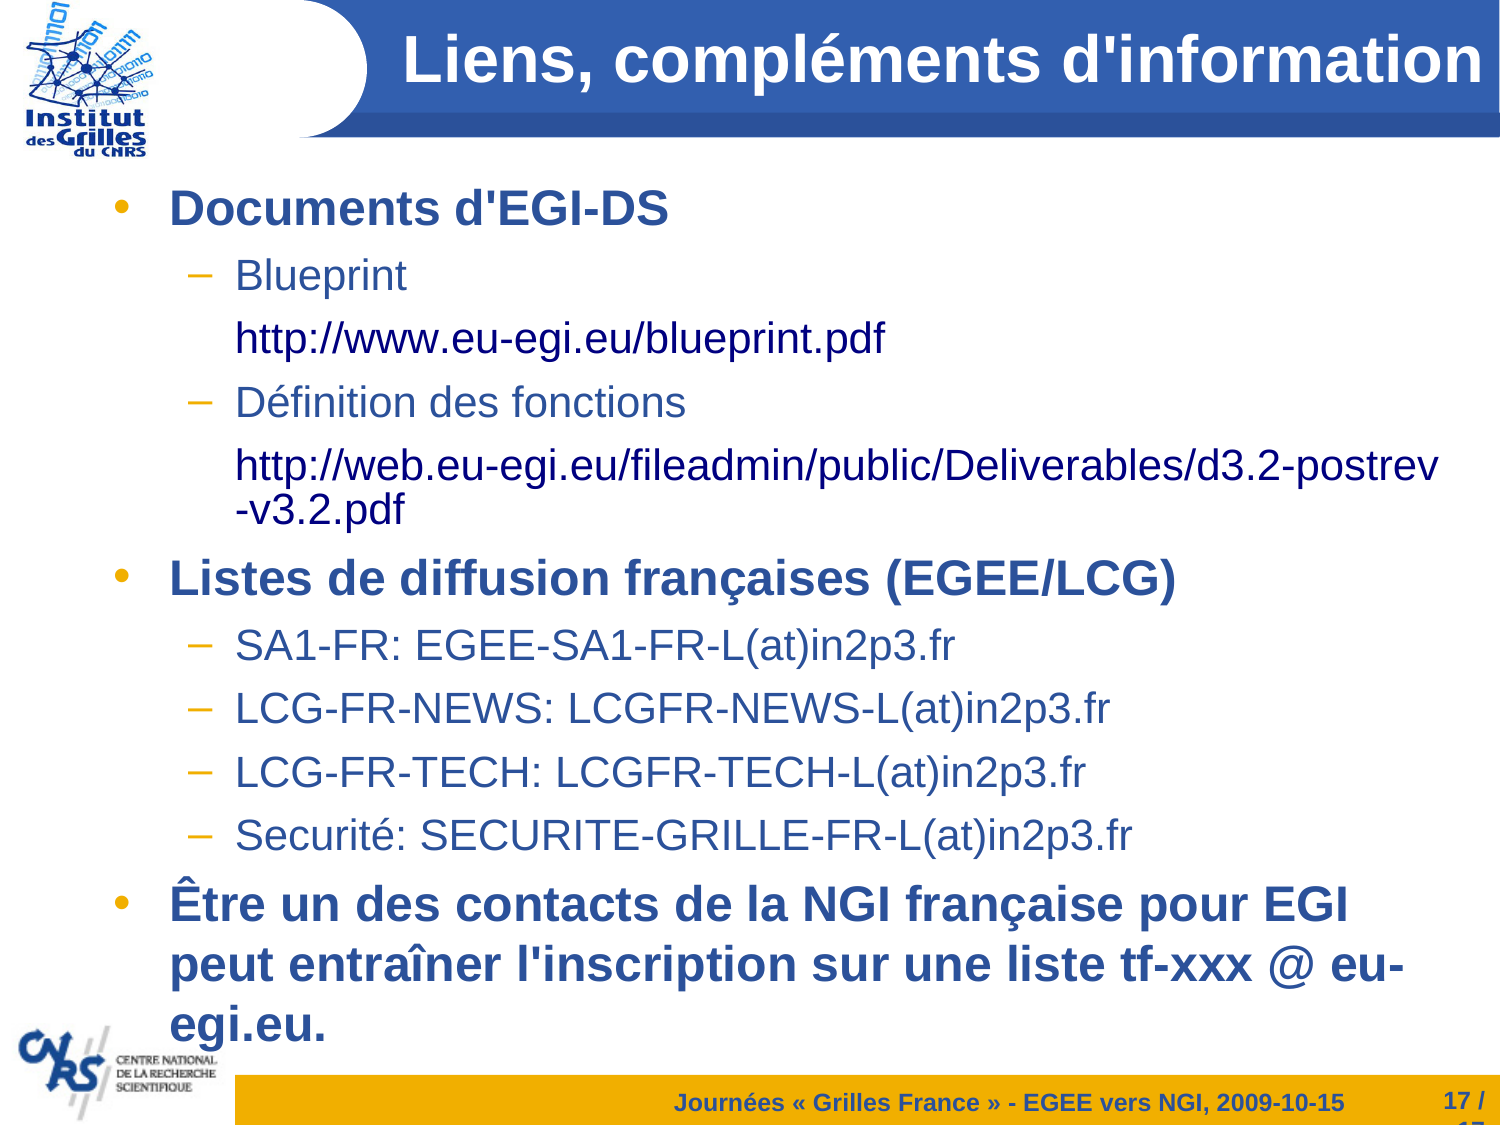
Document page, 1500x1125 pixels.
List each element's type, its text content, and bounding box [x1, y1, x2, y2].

picture [0, 1023, 235, 1125]
picture [205, 1023, 216, 1036]
title Liens, compléments d'information [383, 0, 1500, 113]
text_box <numéro> / 17 [1397, 1076, 1500, 1125]
picture [0, 0, 178, 159]
text_box Journées « Grilles France » - EGEE vers NGI, 2009-10-15 [261, 1079, 1362, 1125]
list Documents d'EGI-DS Blueprint http://www.eu-egi.eu/blueprint.pdf Définition des fonctions http://web.eu-egi.eu/fileadmin/public/Deliverables/d3.2-postrev-v3.2.pdf Listes de diffusion françaises (EGEE/LCG) SA1-FR: EGEE-SA1-FR-L(at)in2p3.fr LCG-FR-NEWS: LCGFR-NEWS-L(at)in2p3.fr LCG-FR-TECH: LCGFR-TECH-L(at)in2p3.fr Securité: SECURITE-GRILLE-FR-L(at)in2p3.fr Être un des contacts de la NGI française pour EGI peut entraîner l'inscription sur une liste tf-xxx @ eu-egi.eu. [98, 168, 1459, 1016]
